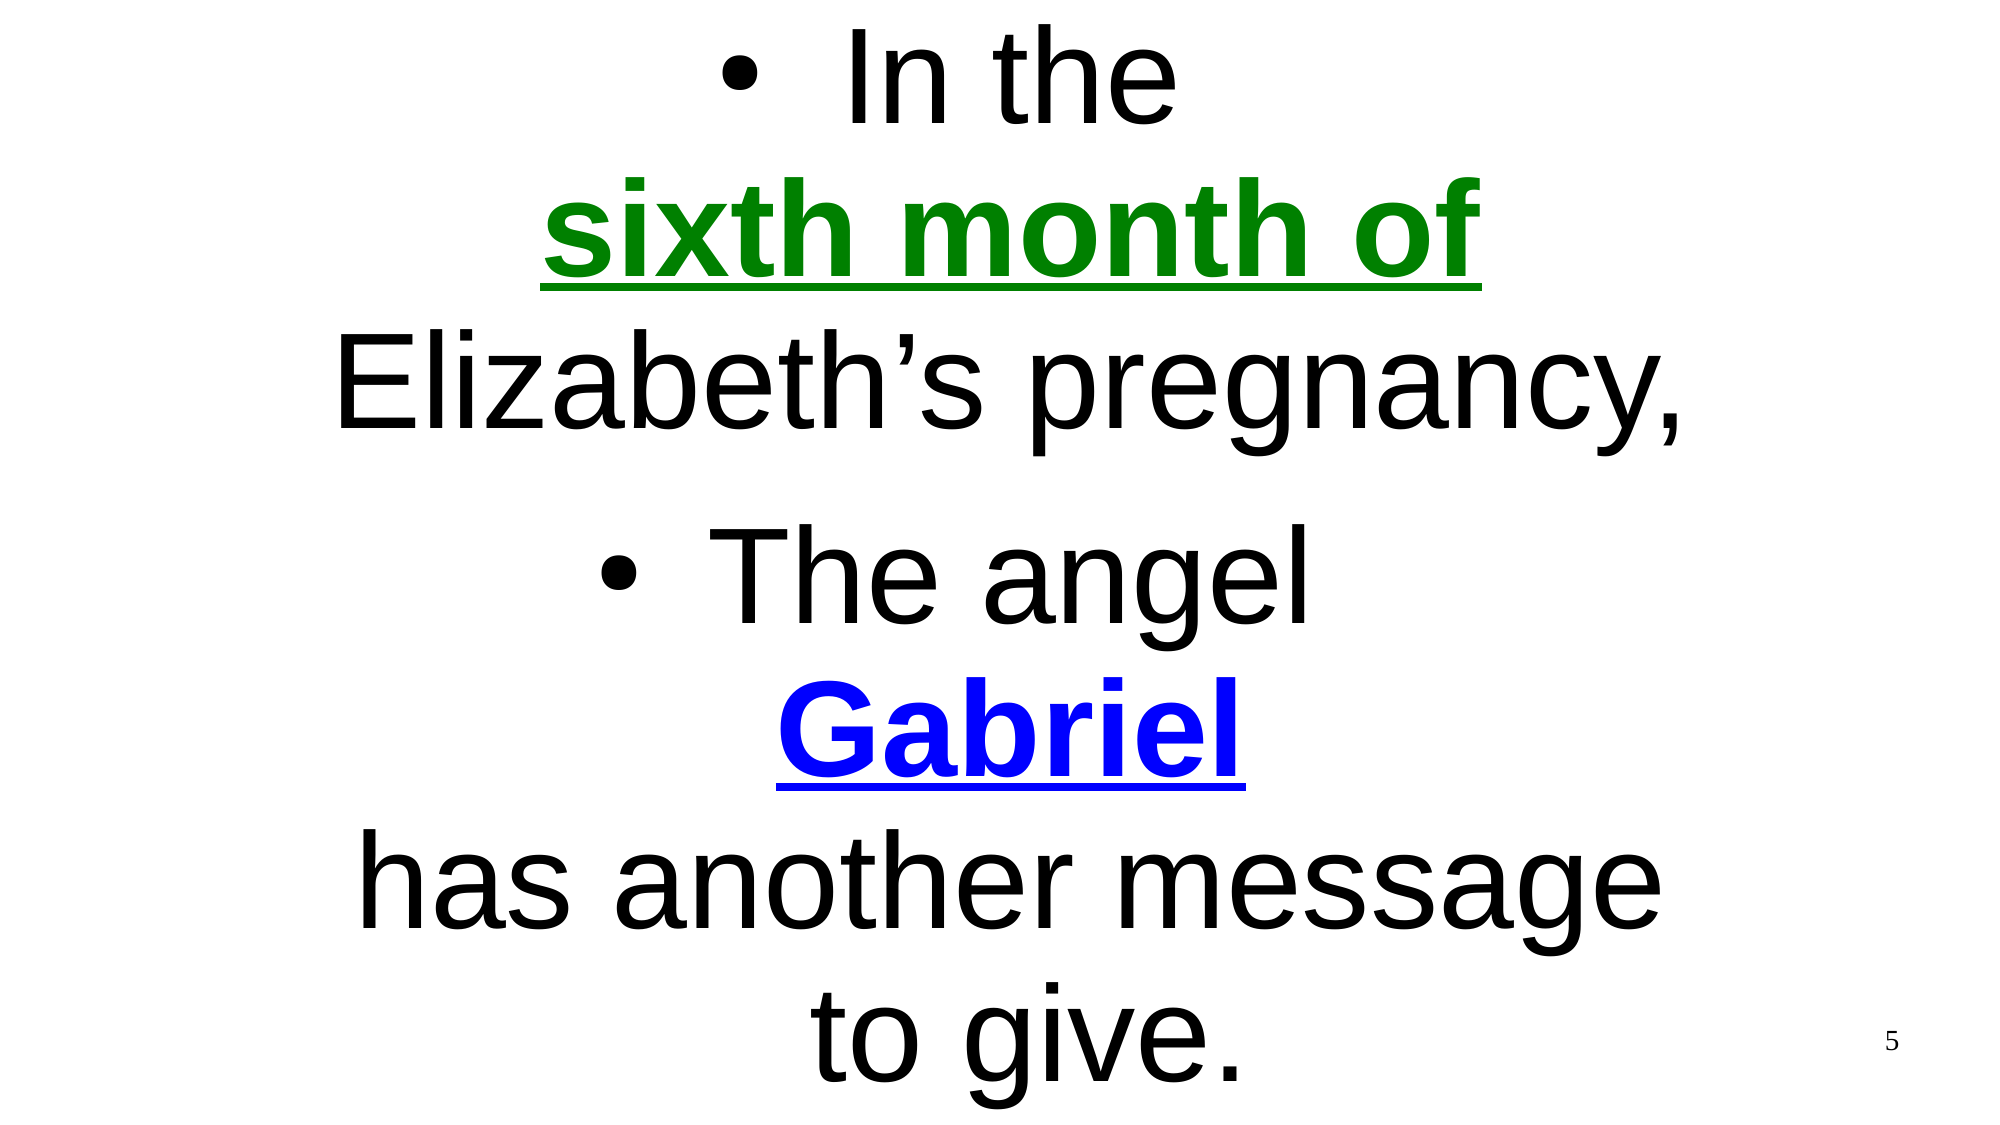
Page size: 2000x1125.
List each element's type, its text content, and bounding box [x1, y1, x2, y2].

list In the sixth month of Elizabeth’s pregnancy, The angel Gabriel has another message to give. [0, 0, 1996, 1123]
